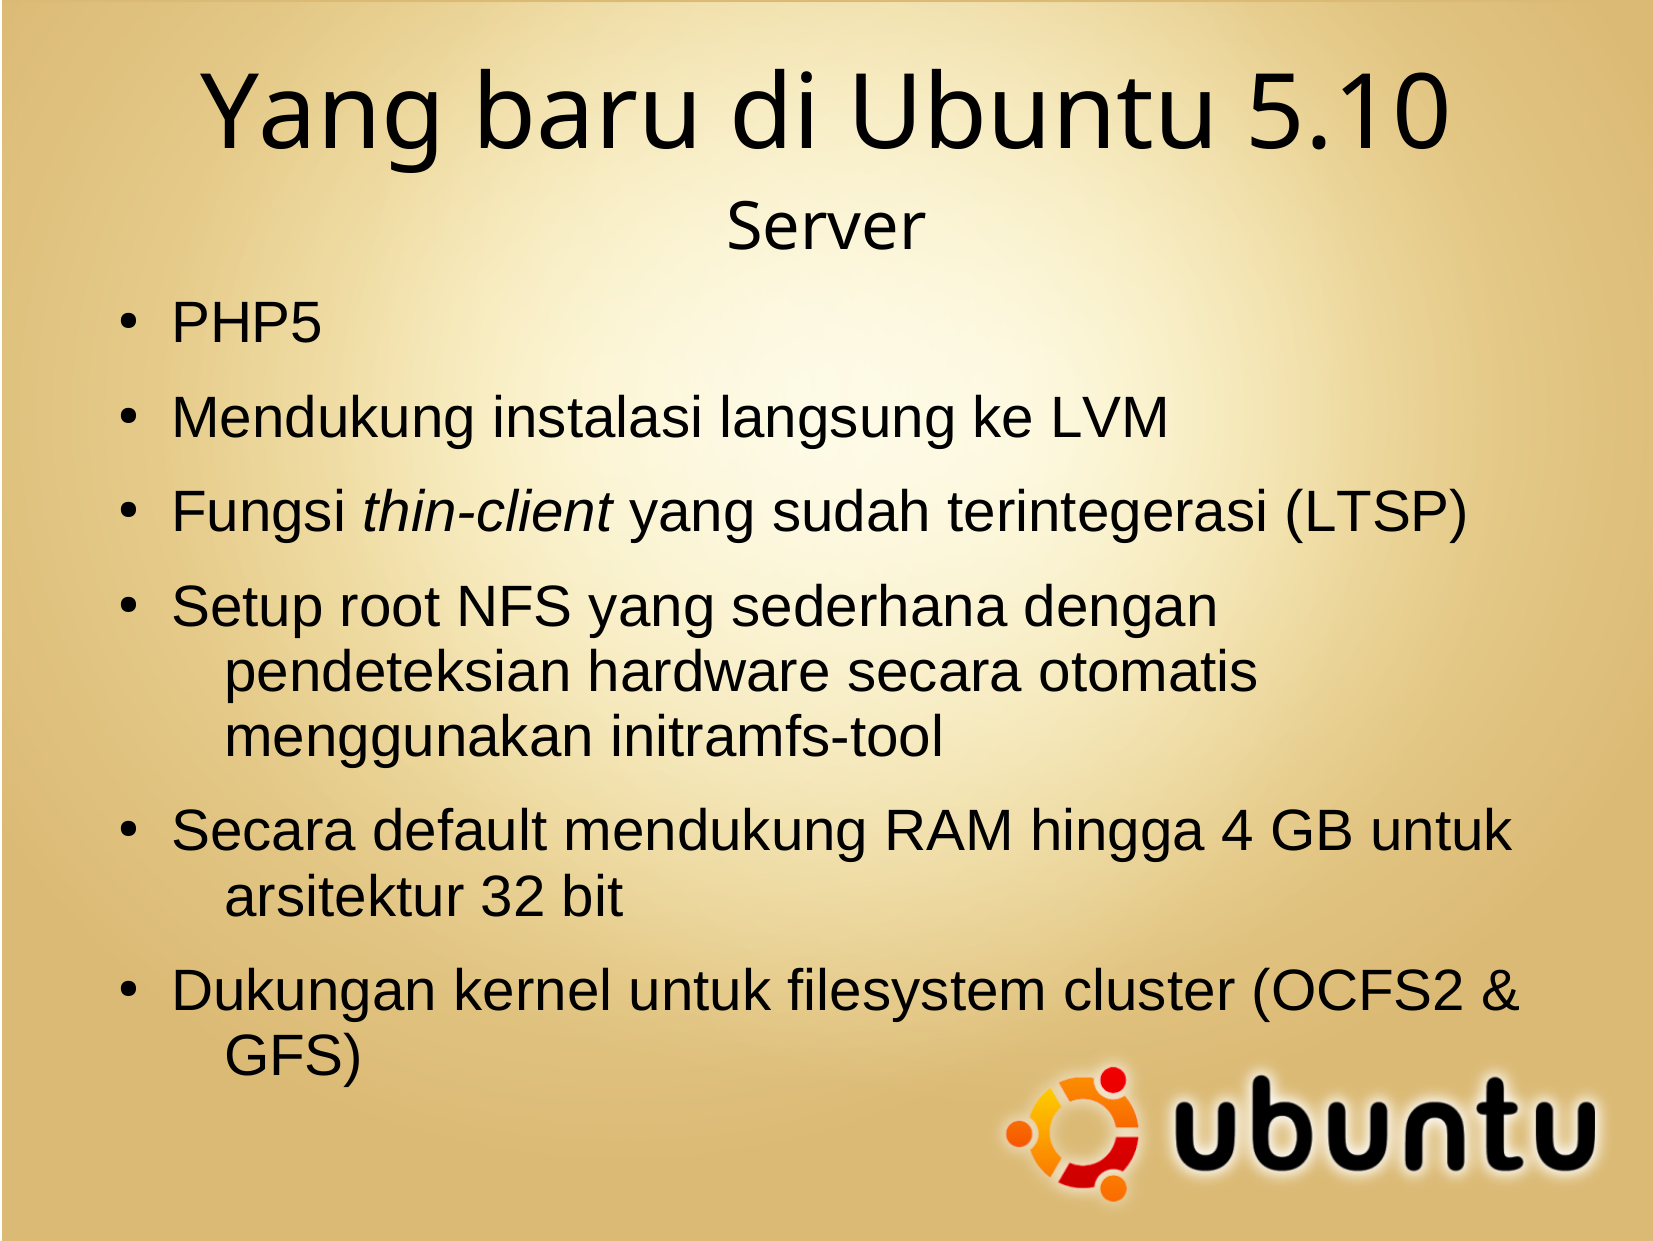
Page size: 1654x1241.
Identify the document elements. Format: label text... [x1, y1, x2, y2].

title Yang baru di Ubuntu 5.10 Server [82, 49, 1571, 257]
list PHP5 Mendukung instalasi langsung ke LVM Fungsi thin-client yang sudah terintegerasi (LTSP) Setup root NFS yang sederhana dengan pendeteksian hardware secara otomatis menggunakan initramfs-tool Secara default mendukung RAM hingga 4 GB untuk arsitektur 32 bit Dukungan kernel untuk filesystem cluster (OCFS2 & GFS) [82, 290, 1571, 1109]
picture [2, 0, 1654, 1241]
